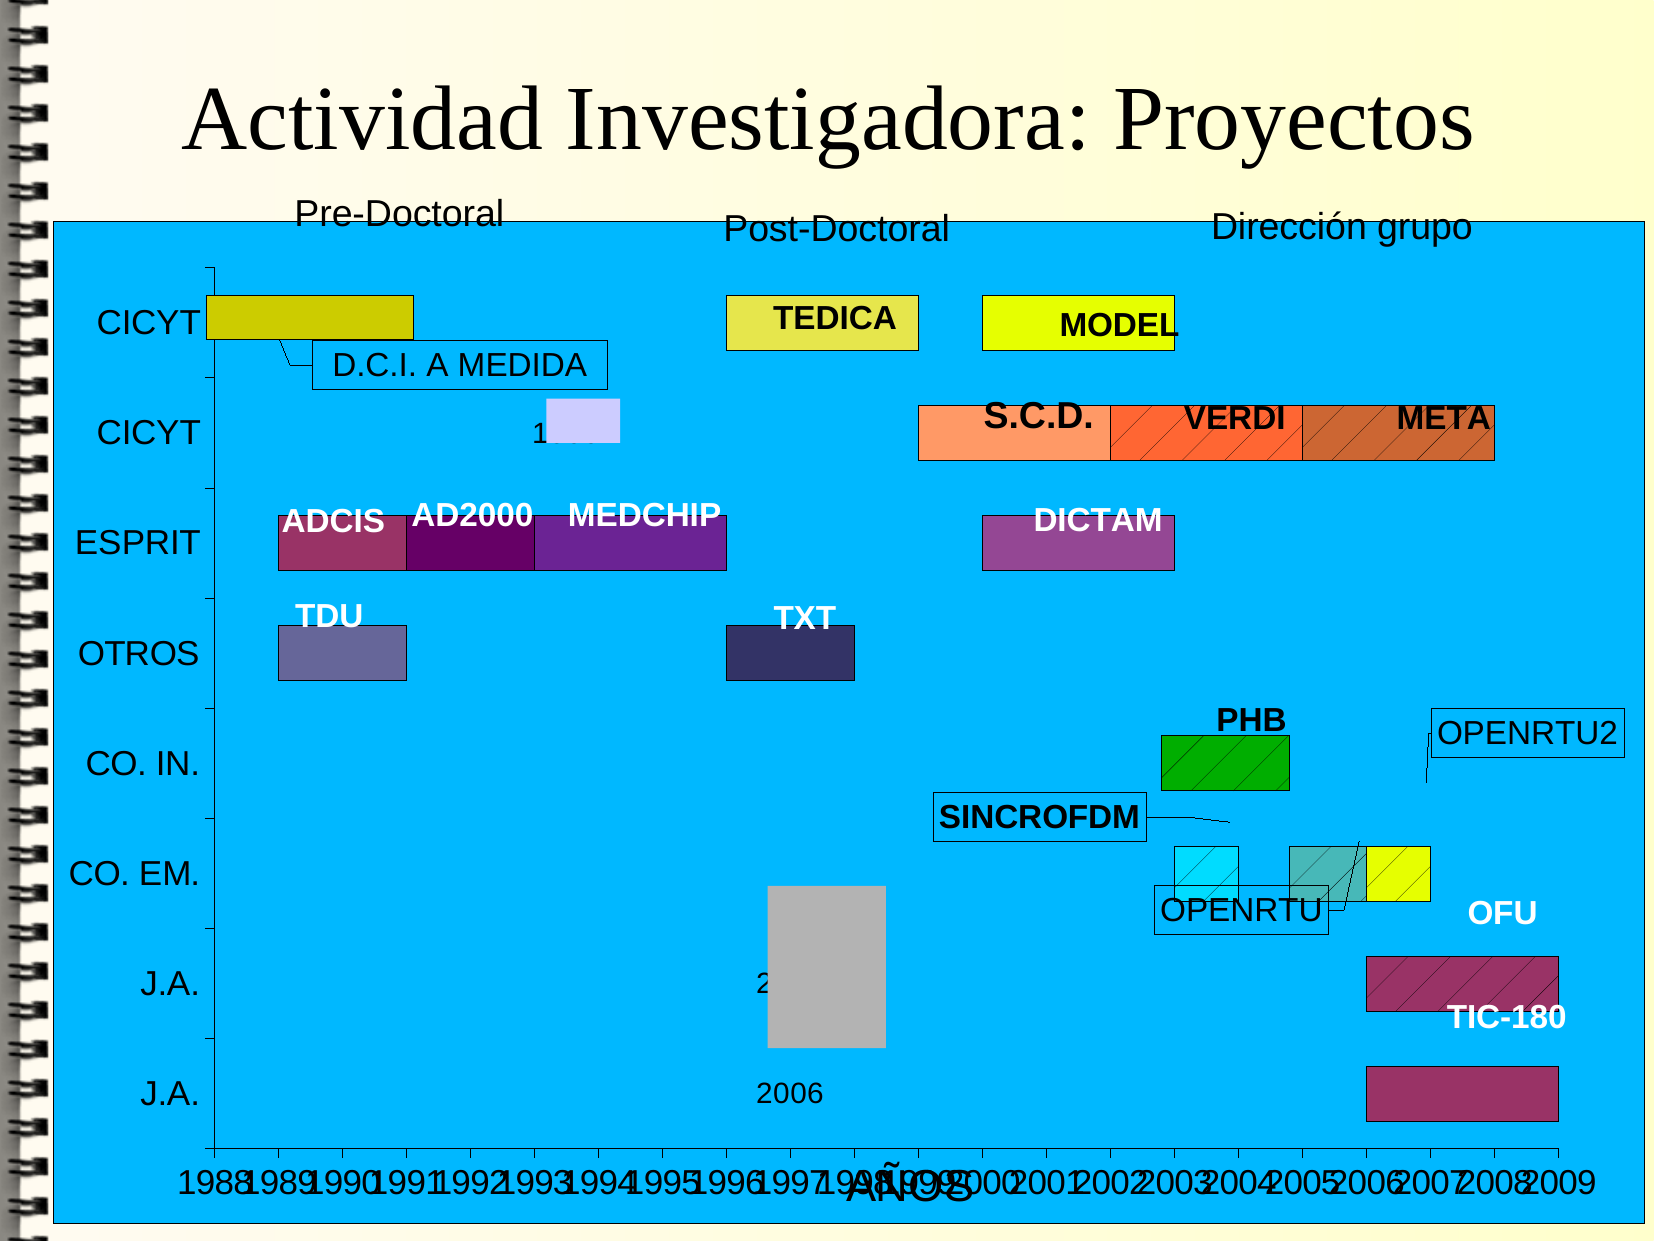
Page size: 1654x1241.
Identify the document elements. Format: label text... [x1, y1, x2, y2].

picture [0, 0, 1654, 1241]
chart [53, 221, 1645, 1224]
text_box D.C.I. A MEDIDA [312, 340, 608, 390]
text_box [546, 398, 621, 443]
text_box DICTAM [1033, 501, 1226, 540]
text_box MEDCHIP [567, 496, 775, 534]
text_box S.C.D. [983, 394, 1114, 438]
title Actividad Investigadora: Proyectos [123, 14, 1536, 221]
text_box Pre-Doctoral [294, 191, 505, 234]
text_box Dirección grupo [1211, 205, 1473, 248]
text_box TIC-180 [1446, 998, 1595, 1036]
text_box [767, 885, 886, 1049]
text_box SINCROFDM [933, 792, 1147, 842]
text_box ADCIS [281, 502, 415, 540]
text_box TDU [295, 597, 429, 635]
text_box OPENRTU2 [1431, 708, 1625, 758]
text_box OFU [1467, 894, 1586, 932]
text_box PHB [1216, 701, 1350, 739]
text_box MODEL [1059, 306, 1193, 344]
text_box META [1396, 399, 1530, 438]
text_box OPENRTU [1154, 885, 1329, 935]
text_box VERDI [1184, 399, 1317, 438]
text_box TEDICA [773, 299, 907, 337]
text_box TXT [773, 599, 892, 637]
text_box Post-Doctoral [723, 207, 951, 250]
text_box [206, 295, 414, 340]
text_box AD2000 [411, 496, 545, 534]
